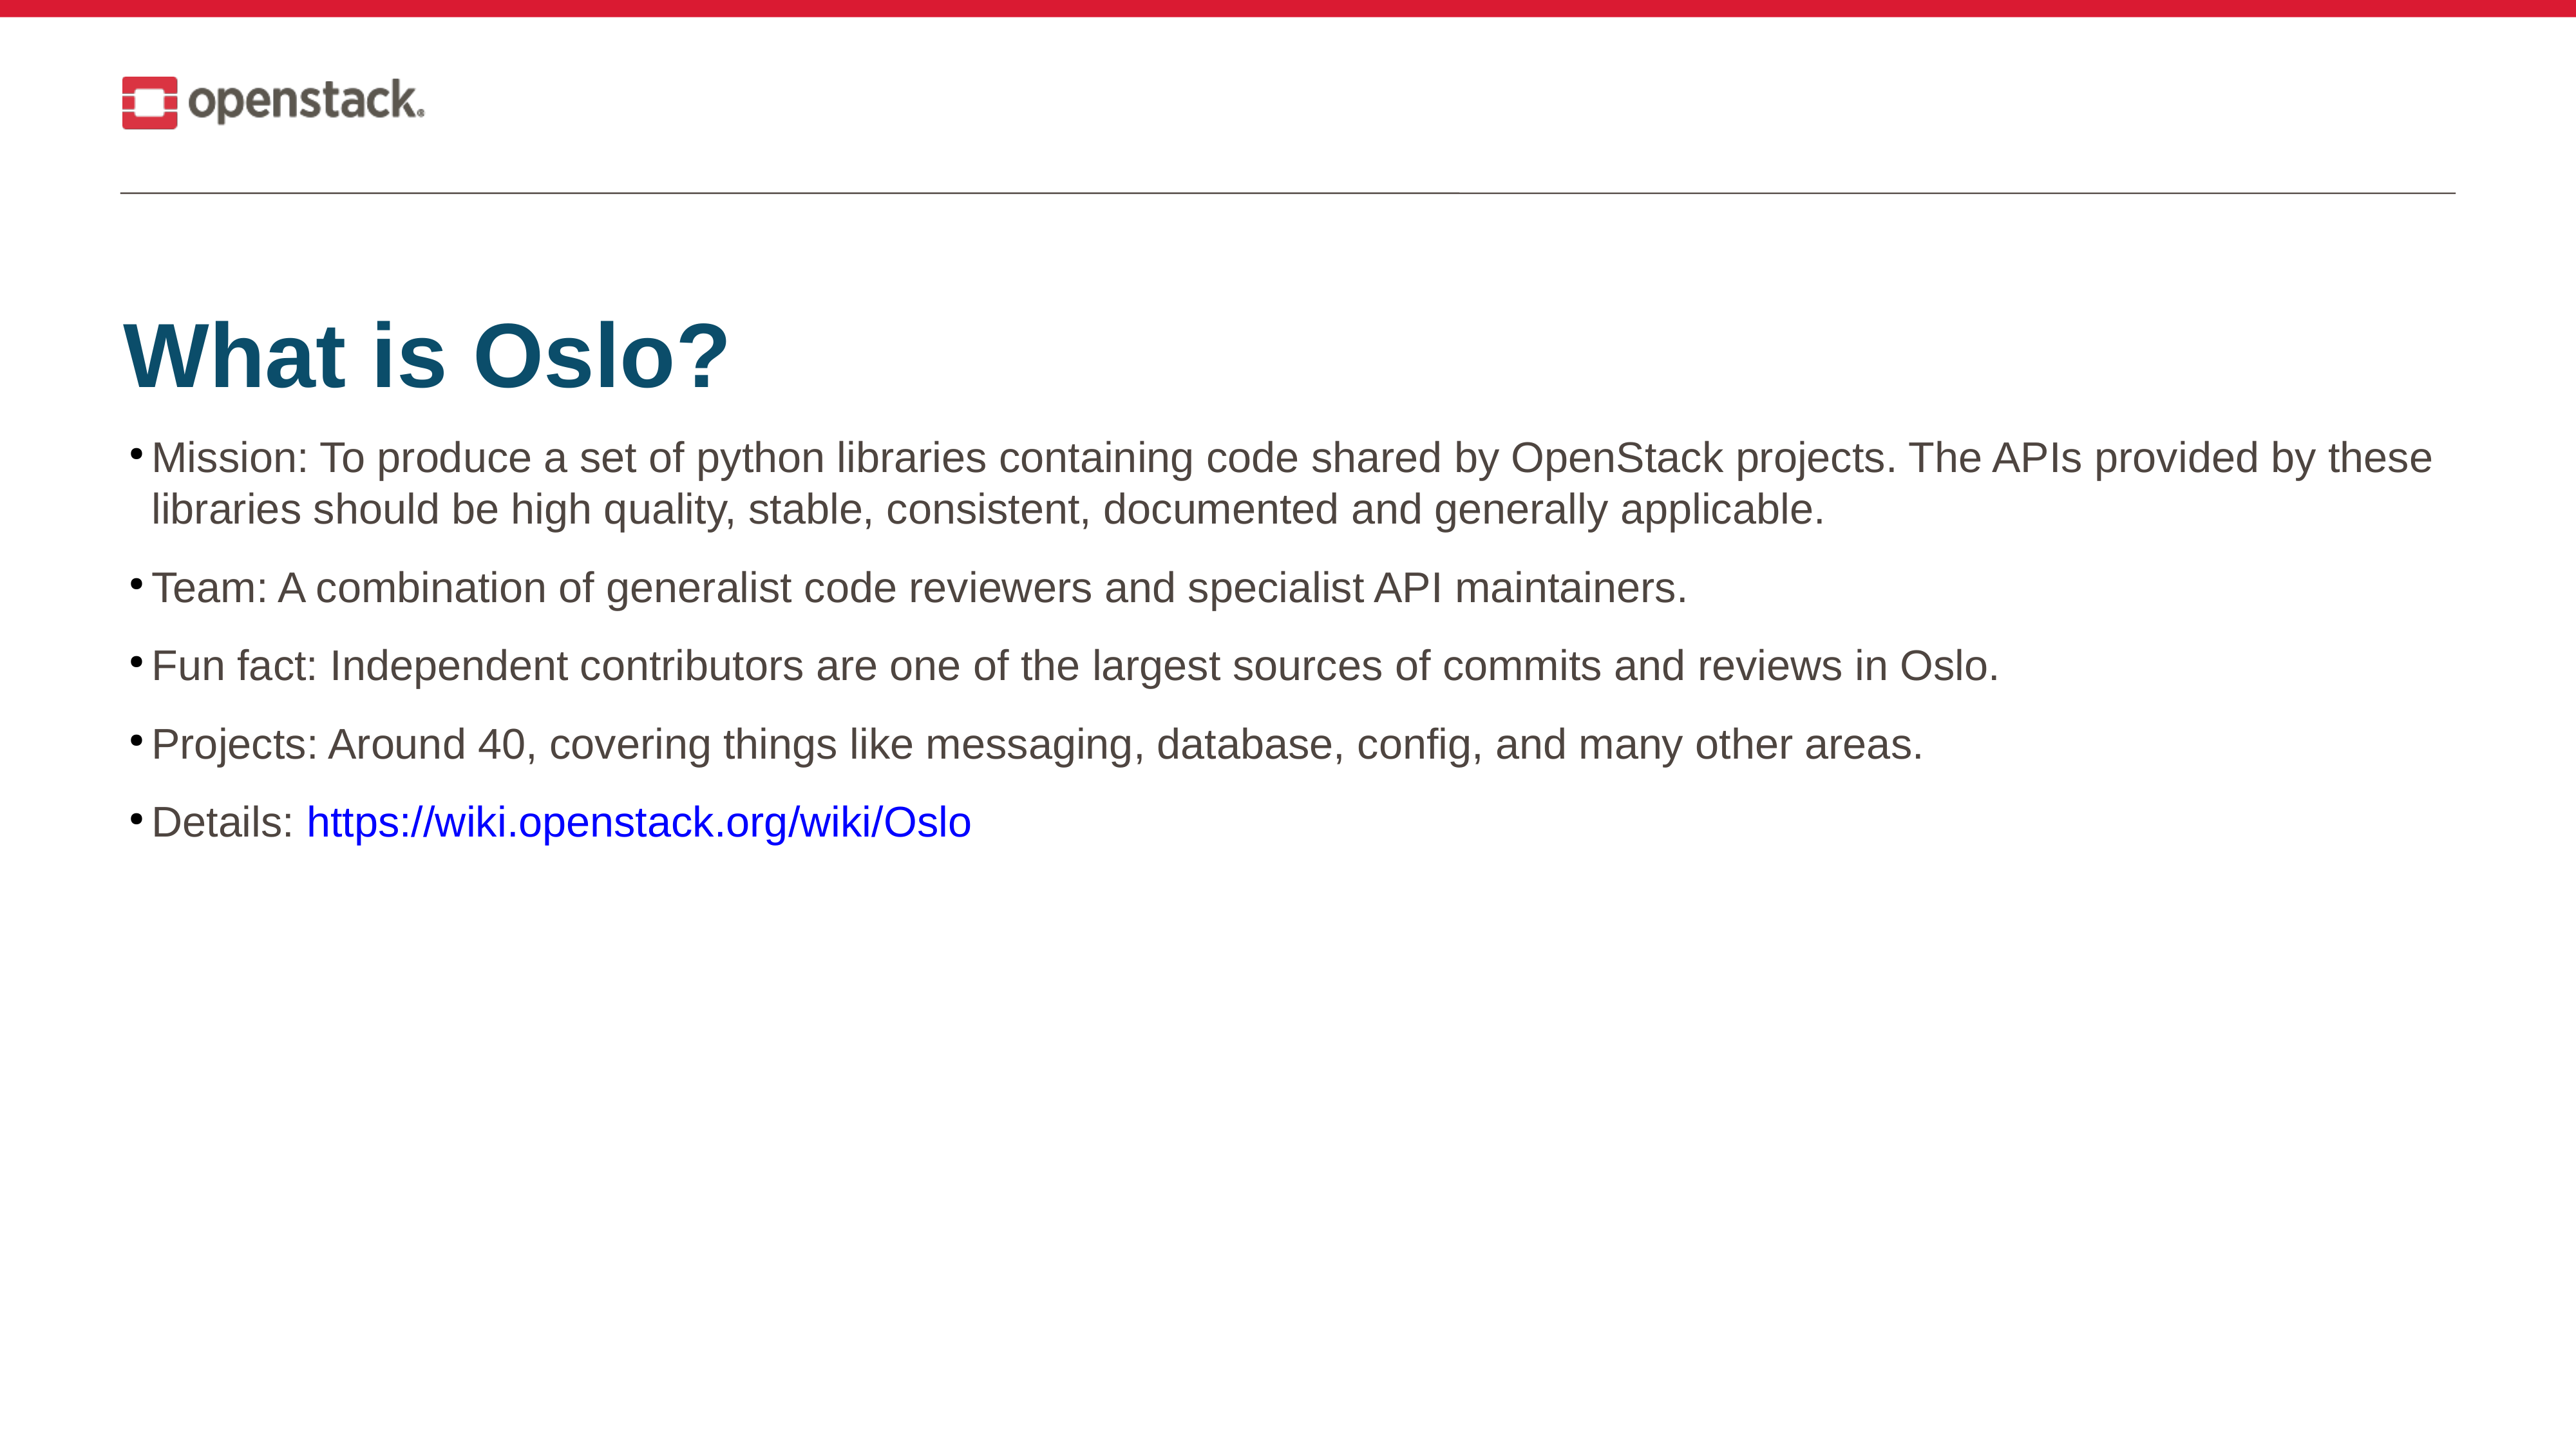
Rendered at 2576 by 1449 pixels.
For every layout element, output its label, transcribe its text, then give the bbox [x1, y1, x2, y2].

text_box What is Oslo? [118, 224, 2152, 411]
picture [122, 77, 426, 131]
text_box Mission: To produce a set of python libraries containing code shared by OpenStack projects. The APIs provided by these libraries should be high quality, stable, consistent, documented and generally applicable. Team: A combination of generalist code reviewers and specialist API maintainers. Fun fact: Independent contributors are one of the largest sources of commits and reviews in Oslo. Projects: Around 40, covering things like messaging, database, config, and many other areas. Details: https://wiki.openstack.org/wiki/Oslo [123, 424, 2464, 1332]
